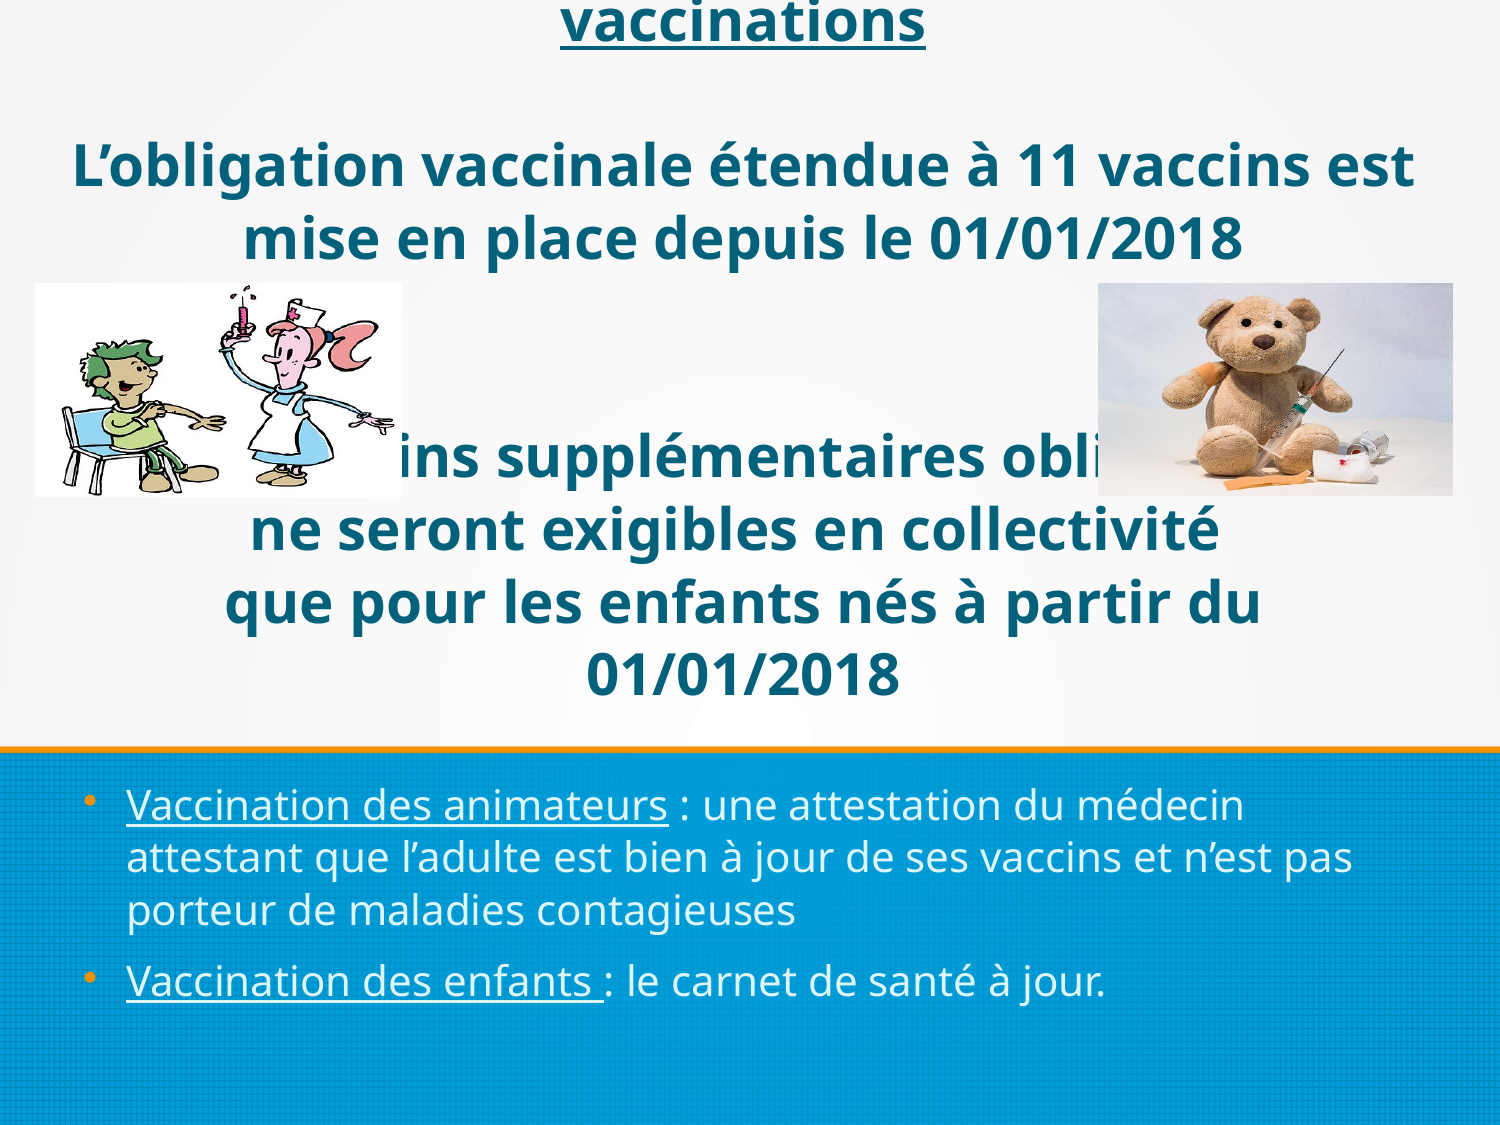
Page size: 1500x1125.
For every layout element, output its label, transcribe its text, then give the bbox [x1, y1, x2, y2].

title Changements réglementaires 2018 : les vaccinations L’obligation vaccinale étendue à 11 vaccins est mise en place depuis le 01/01/2018 les 8 vaccins supplémentaires obligatoires ne seront exigibles en collectivité que pour les enfants nés à partir du 01/01/2018 [68, 44, 1419, 708]
picture [0, 0, 1500, 753]
list Vaccination des animateurs : une attestation du médecin attestant que l’adulte est bien à jour de ses vaccins et n’est pas porteur de maladies contagieuses Vaccination des enfants : le carnet de santé à jour. [69, 776, 1418, 1007]
